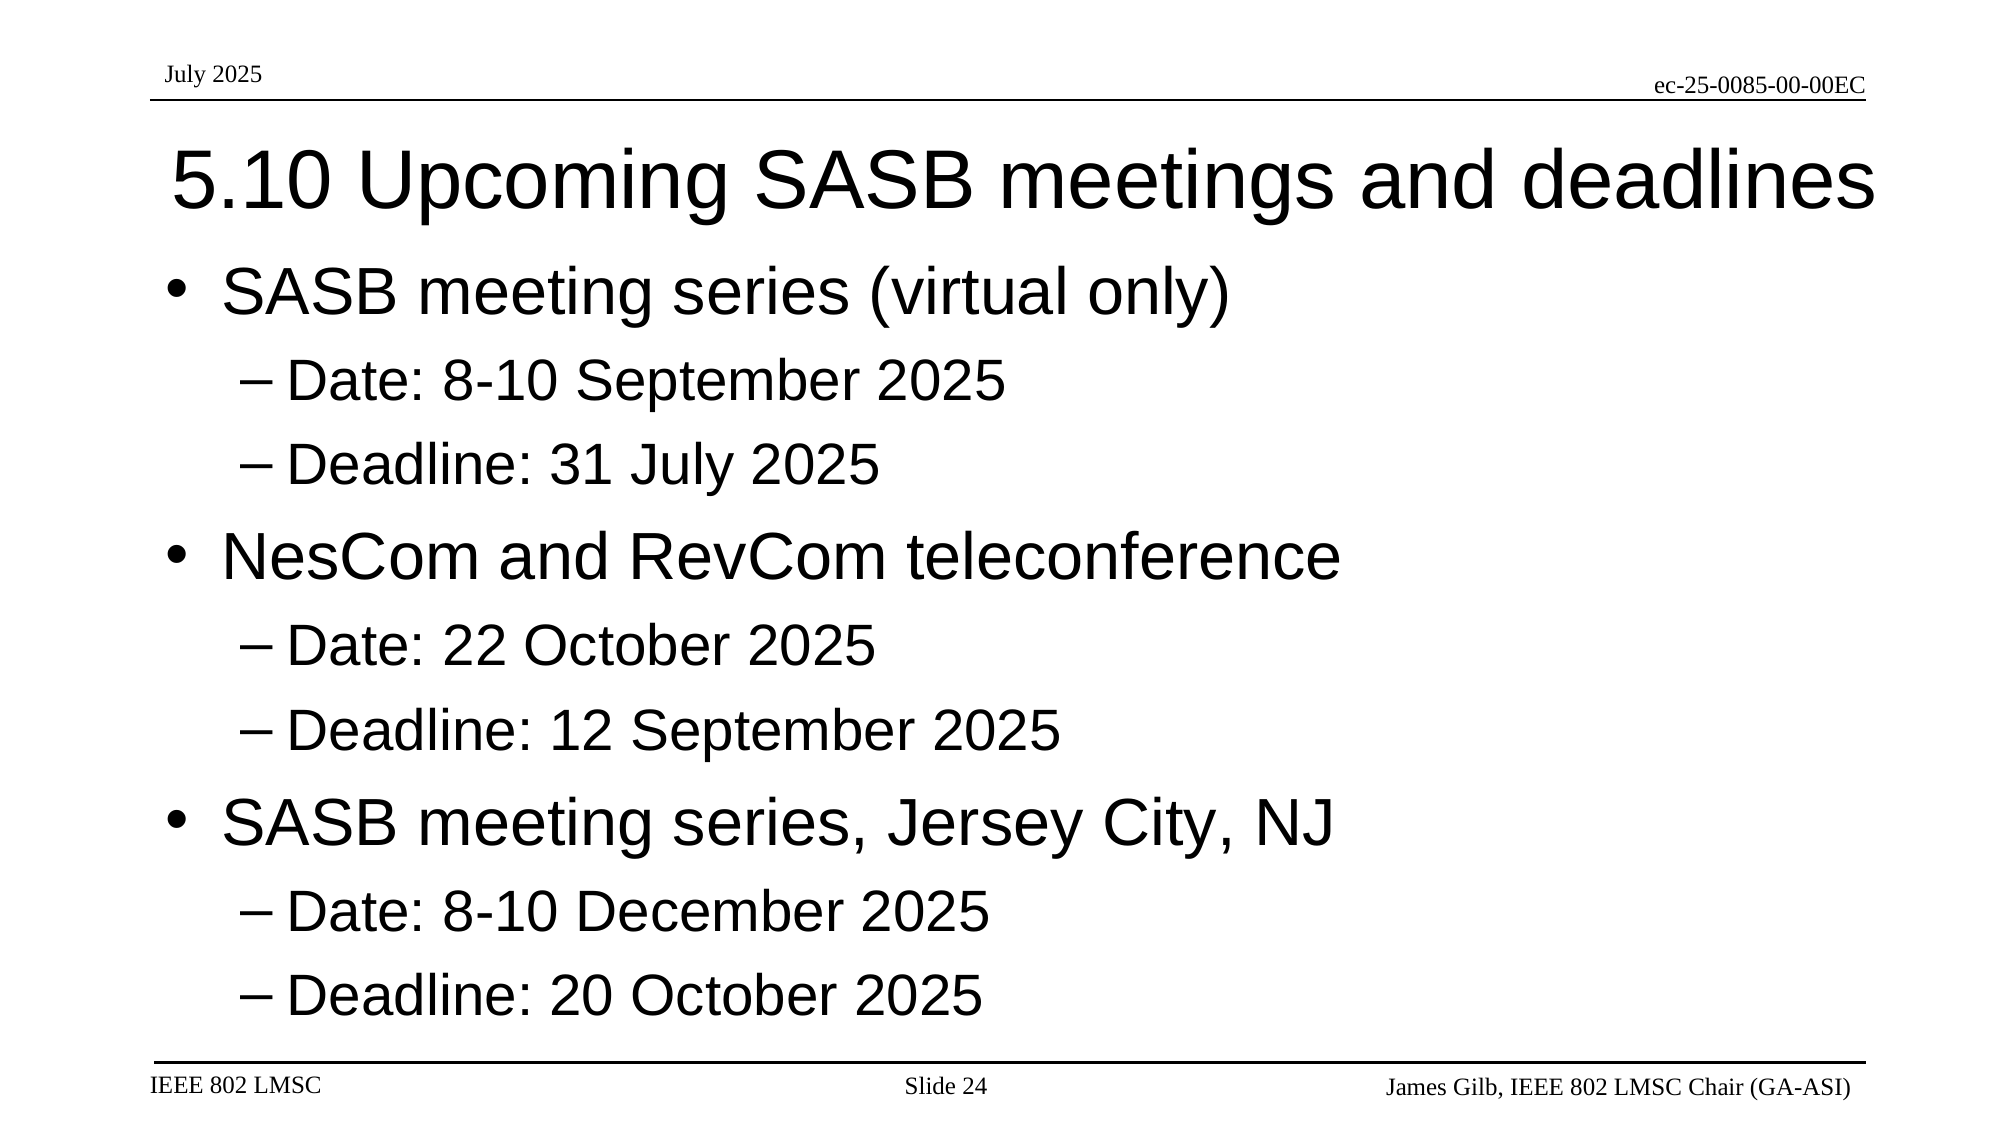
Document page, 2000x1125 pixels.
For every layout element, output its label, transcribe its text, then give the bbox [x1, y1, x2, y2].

list SASB meeting series (virtual only) Date: 8-10 September 2025 Deadline: 31 July 2025 NesCom and RevCom teleconference Date: 22 October 2025 Deadline: 12 September 2025 SASB meeting series, Jersey City, NJ Date: 8-10 December 2025 Deadline: 20 October 2025 [149, 239, 1900, 1051]
title 5.10 Upcoming SASB meetings and deadlines [149, 112, 1900, 238]
